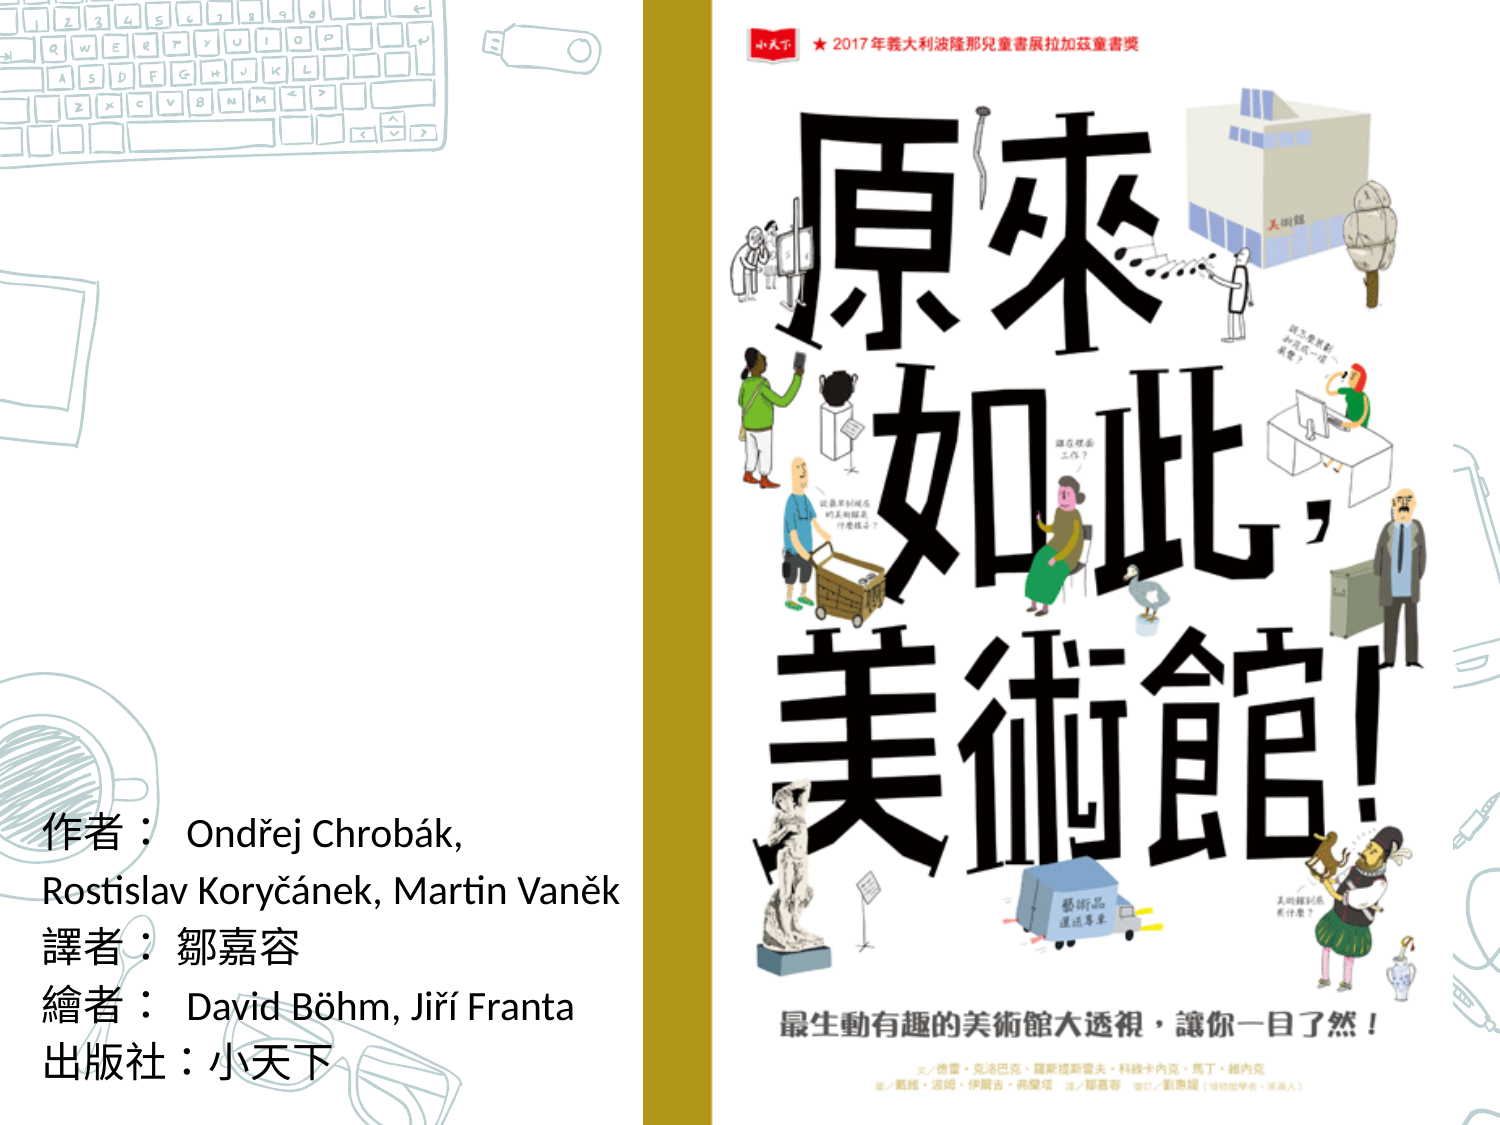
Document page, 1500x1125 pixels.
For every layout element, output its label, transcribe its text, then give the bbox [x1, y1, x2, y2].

picture [643, 0, 1453, 1125]
list 作者： Ondřej Chrobák, Rostislav Koryčánek, Martin Vaněk 譯者： 鄒嘉容 繪者： David Bӧhm, Jiří Franta 出版社：小天下 [5, 367, 643, 1125]
